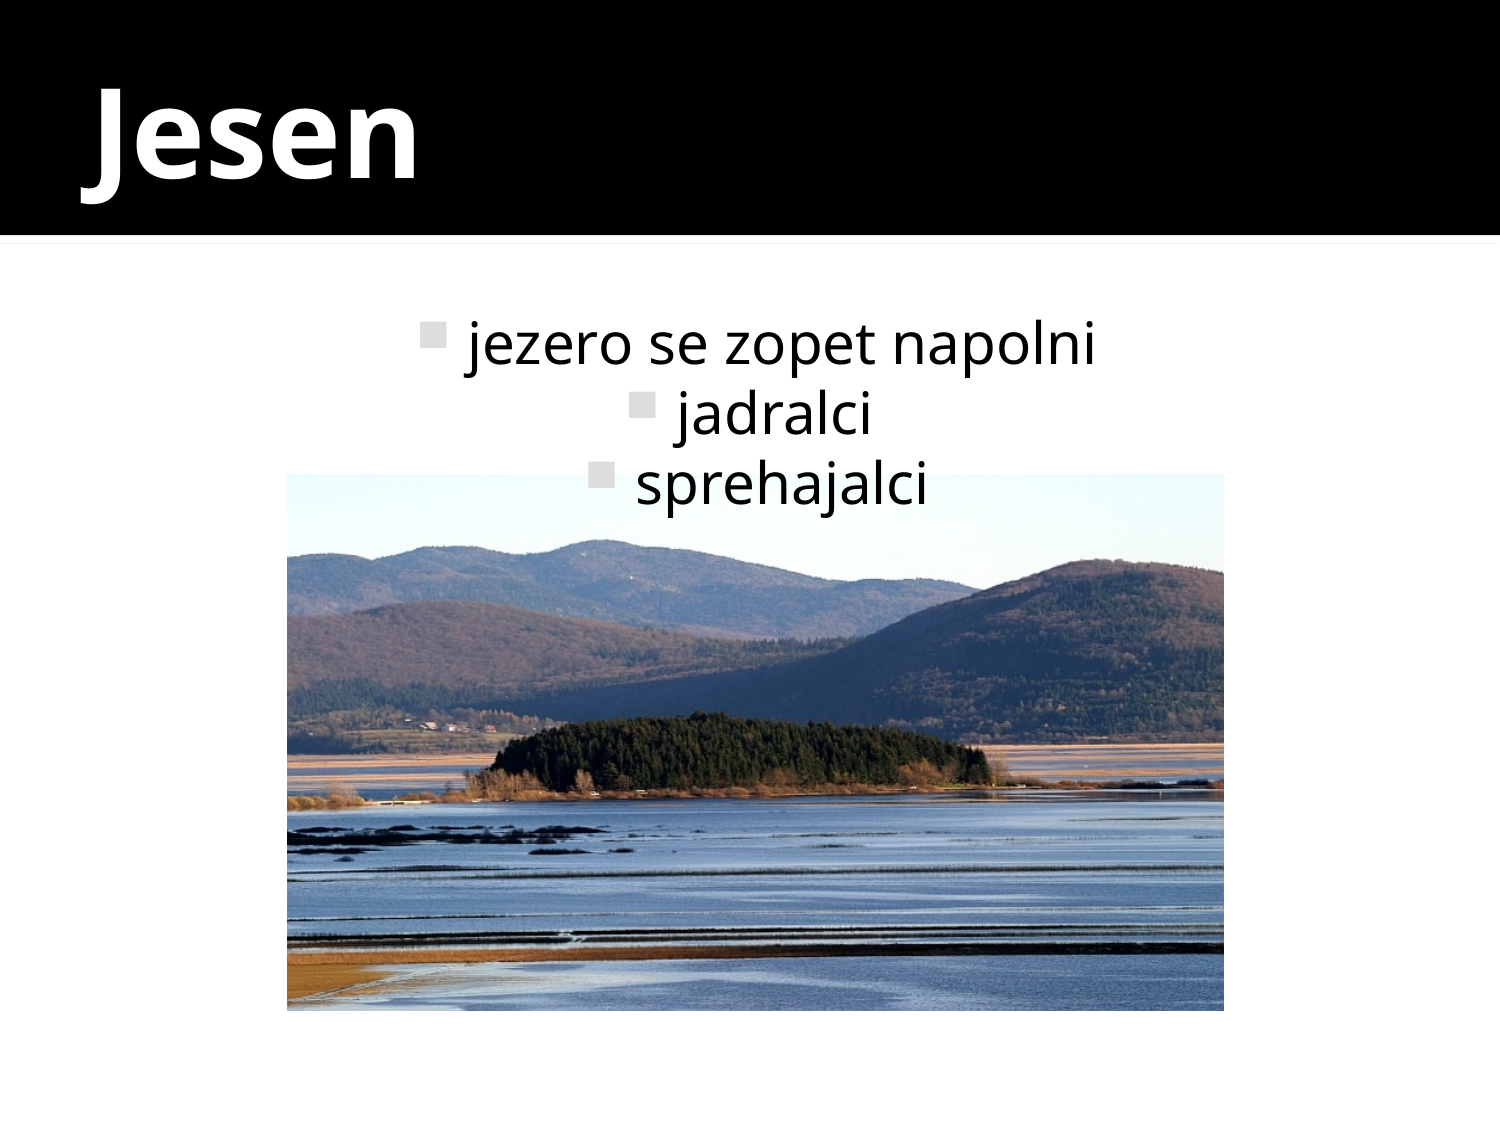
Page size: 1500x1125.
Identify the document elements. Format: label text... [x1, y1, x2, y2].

title Jesen [75, 25, 1425, 231]
list jezero se zopet napolni jadralci sprehajalci [75, 291, 1425, 1050]
